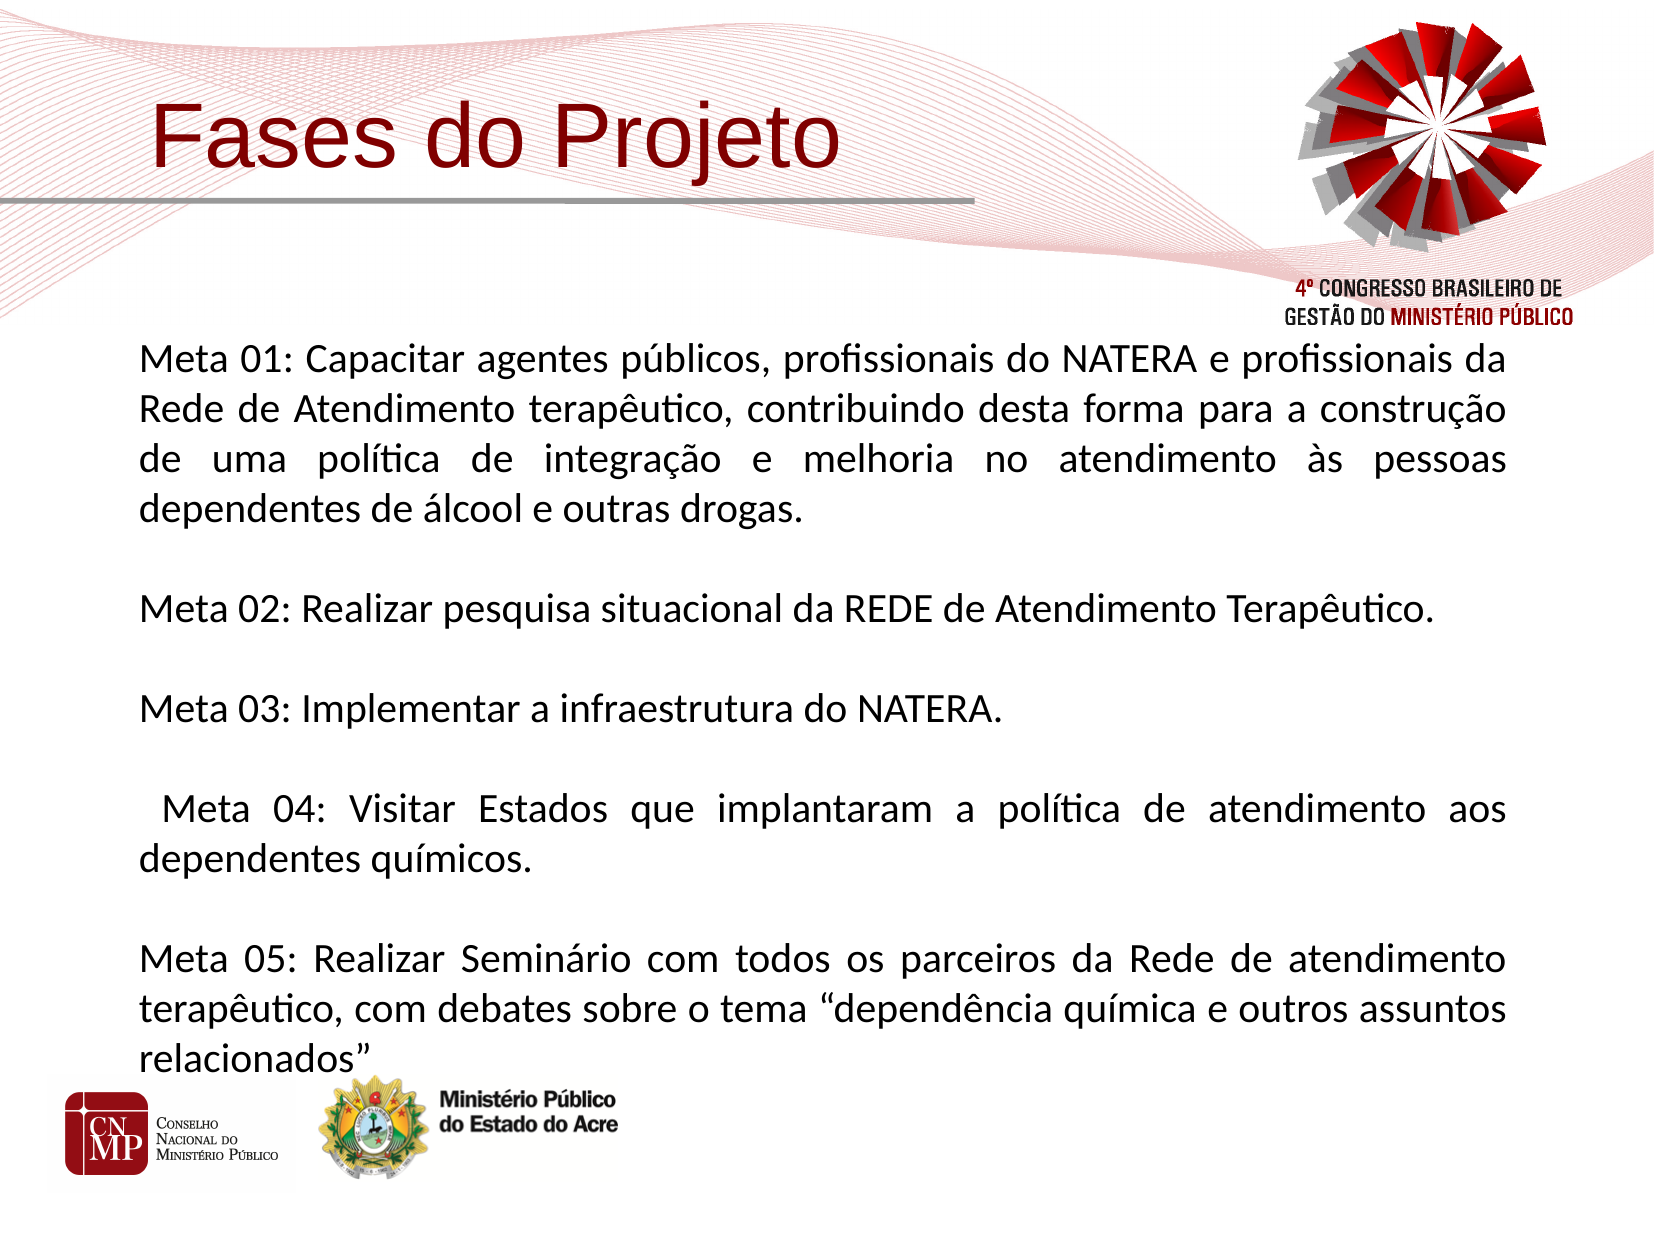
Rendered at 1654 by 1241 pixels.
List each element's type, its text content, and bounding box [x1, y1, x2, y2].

text_box Fases do Projeto [0, 77, 999, 195]
picture [47, 1074, 296, 1193]
picture [0, 9, 1654, 325]
picture [318, 1142, 618, 1182]
text_box Meta 01: Capacitar agentes públicos, profissionais do NATERA e profissionais da Rede de Atendimento terapêutico, contribuindo desta forma para a construção de uma política de integração e melhoria no atendimento às pessoas dependentes de álcool e outras drogas. Meta 02: Realizar pesquisa situacional da REDE de Atendimento Terapêutico. Meta 03: Implementar a infraestrutura do NATERA. Meta 04: Visitar Estados que implantaram a política de atendimento aos dependentes químicos. Meta 05: Realizar Seminário com todos os parceiros da Rede de atendimento terapêutico, com debates sobre o tema “dependência química e outros assuntos relacionados” [123, 323, 1530, 1142]
